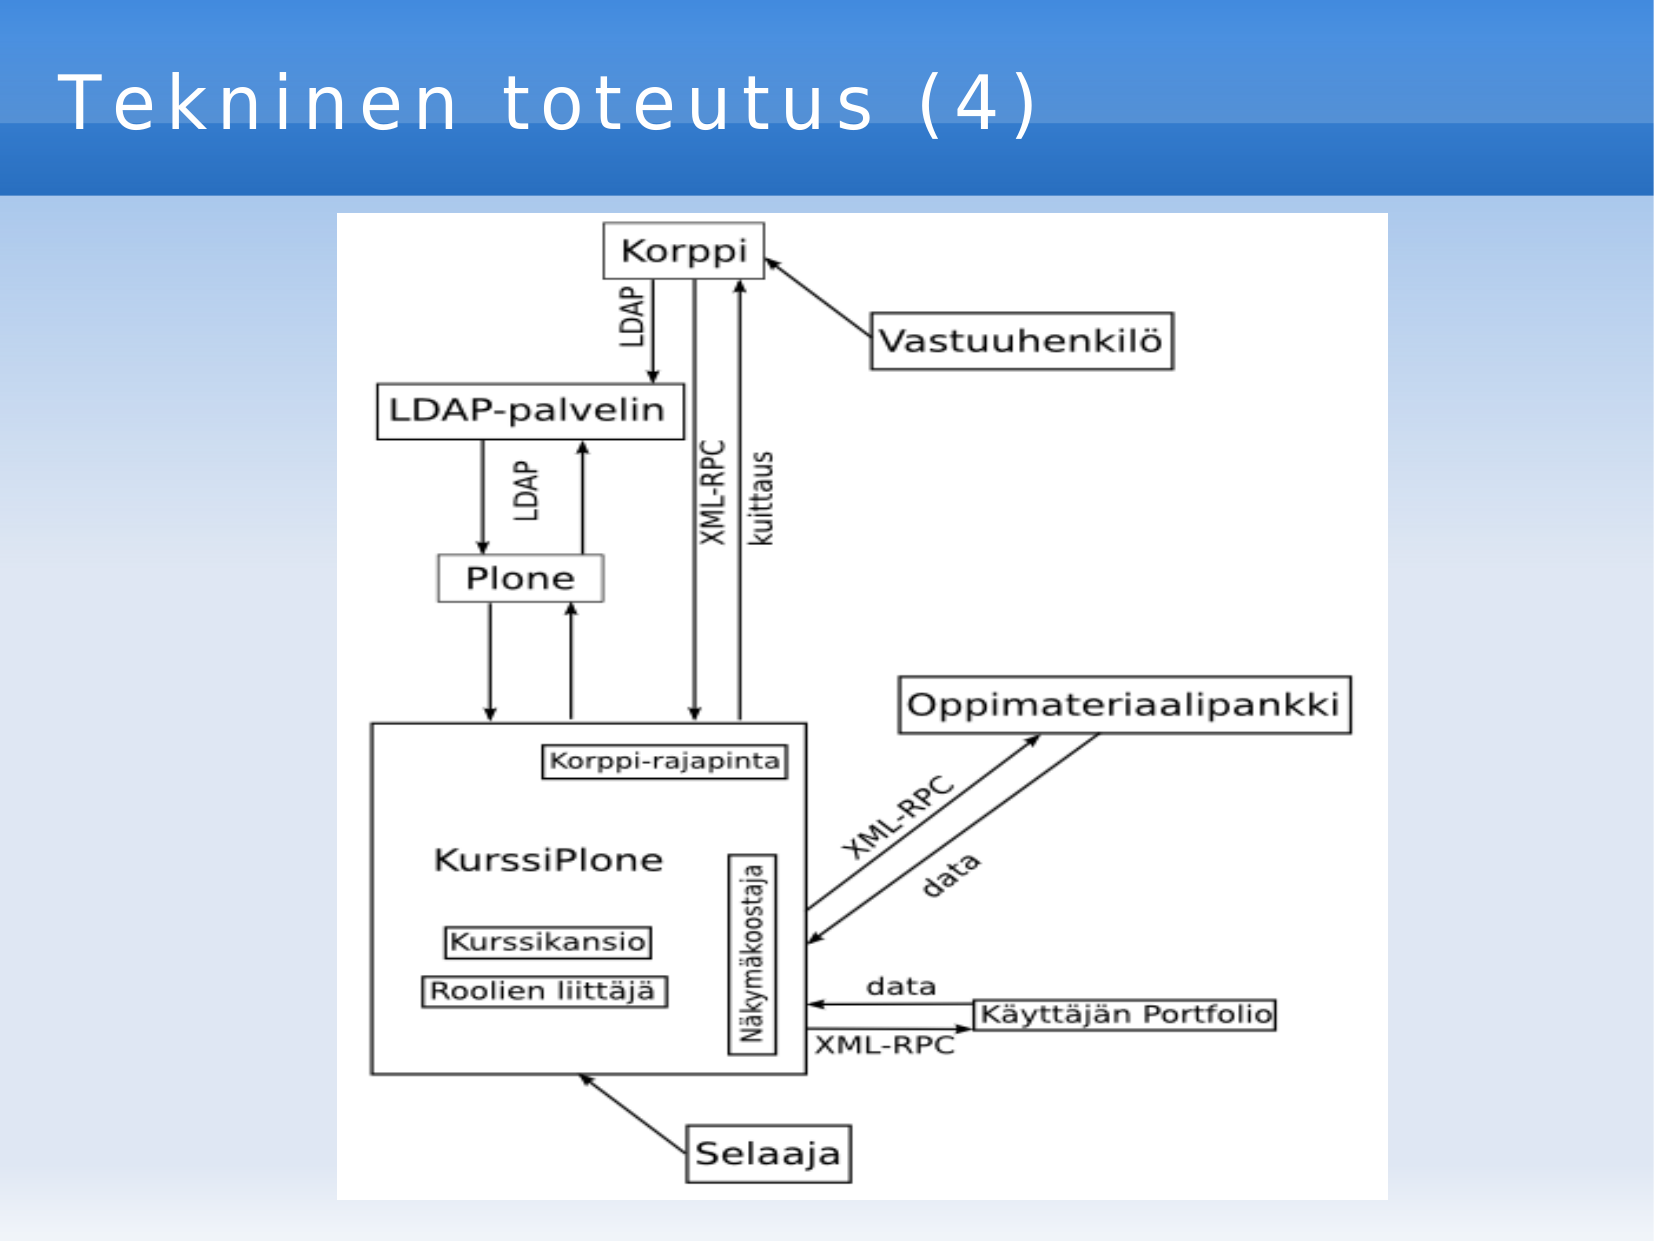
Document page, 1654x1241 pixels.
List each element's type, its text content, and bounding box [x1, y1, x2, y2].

picture [0, 0, 1654, 1241]
title Tekninen toteutus (4) [59, 36, 1270, 171]
